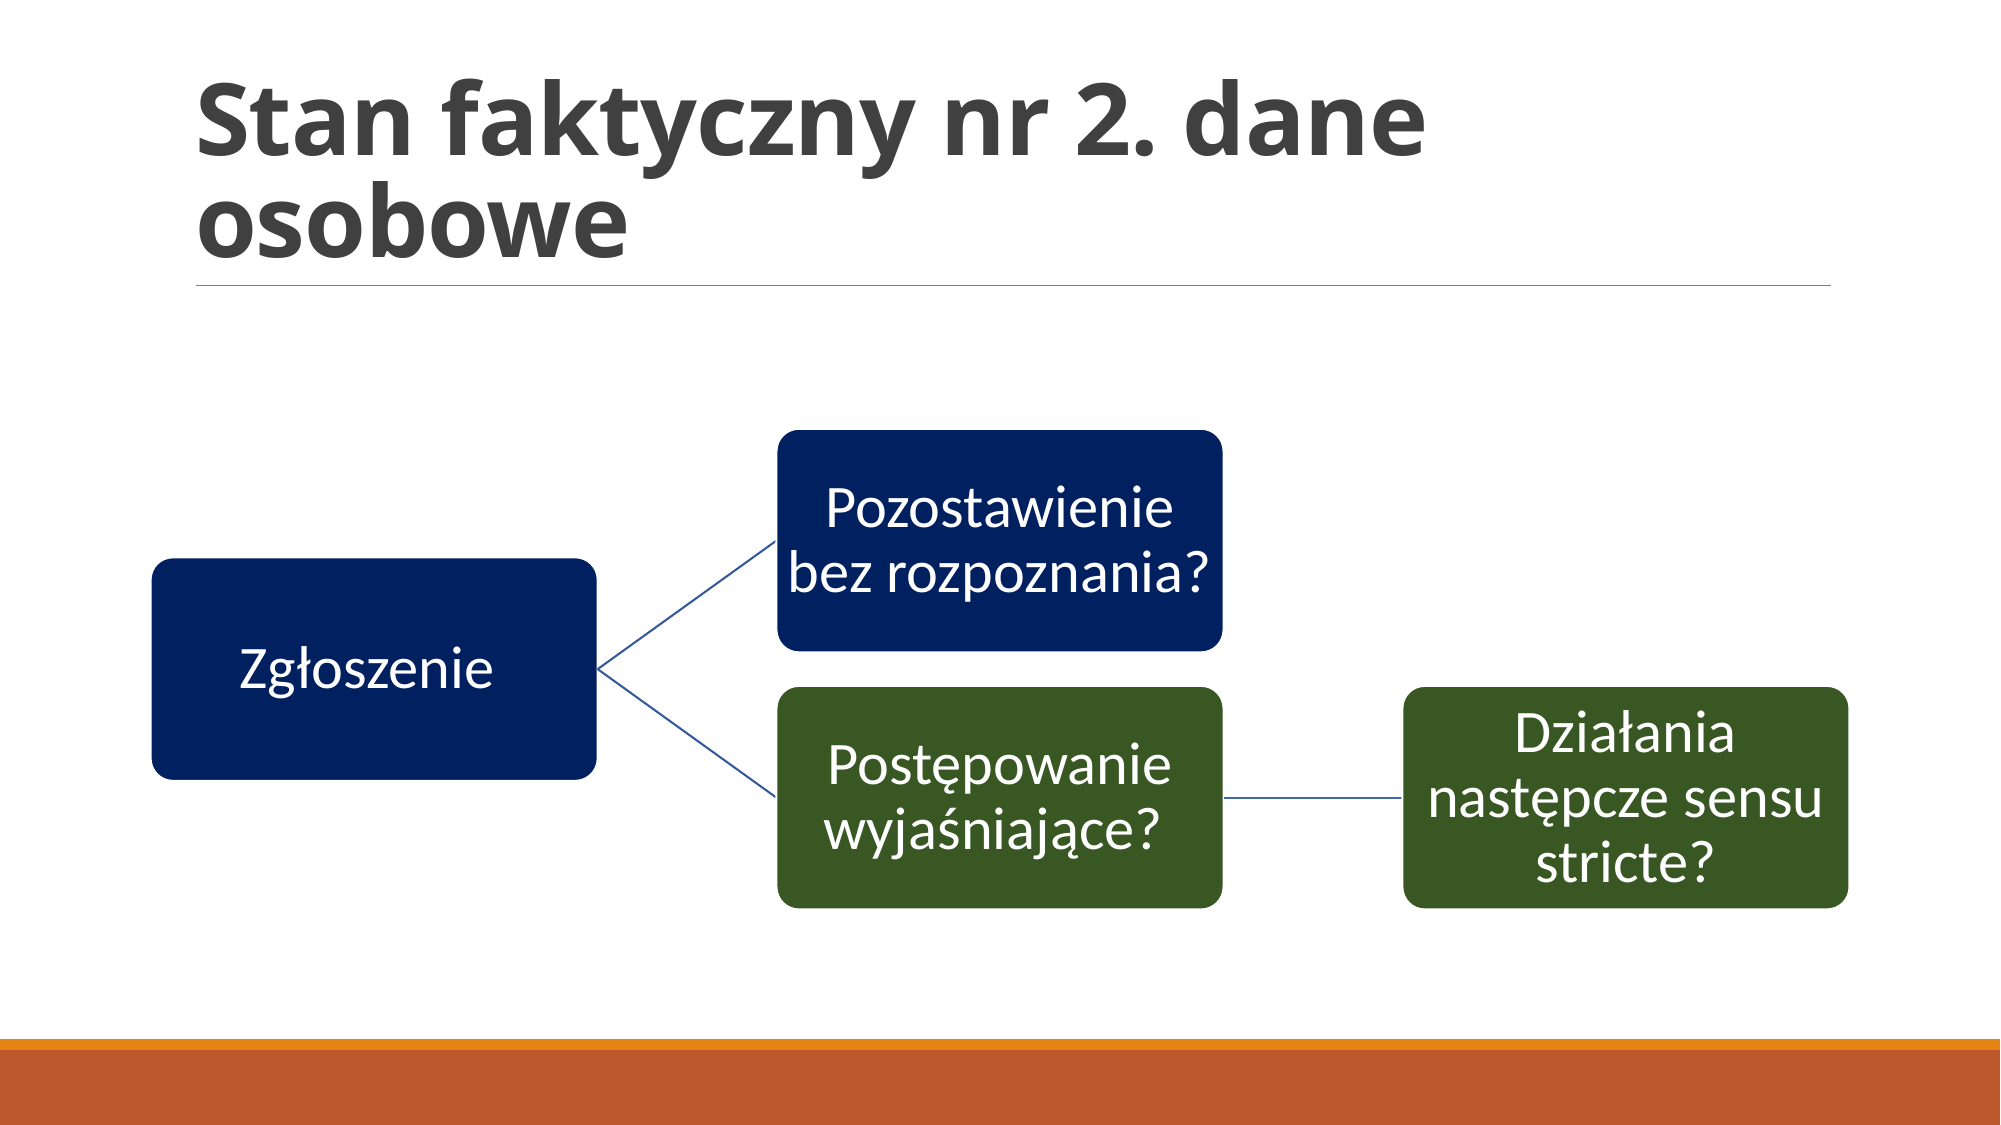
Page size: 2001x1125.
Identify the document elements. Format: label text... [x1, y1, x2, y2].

text_box Postępowanie wyjaśniające? [776, 685, 1224, 910]
text_box Zgłoszenie [150, 557, 598, 781]
text_box Pozostawienie bez rozpoznania? [776, 428, 1224, 653]
title Stan faktyczny nr 2. dane osobowe [180, 47, 1831, 286]
text_box Działania następcze sensu stricte? [1402, 685, 1850, 910]
